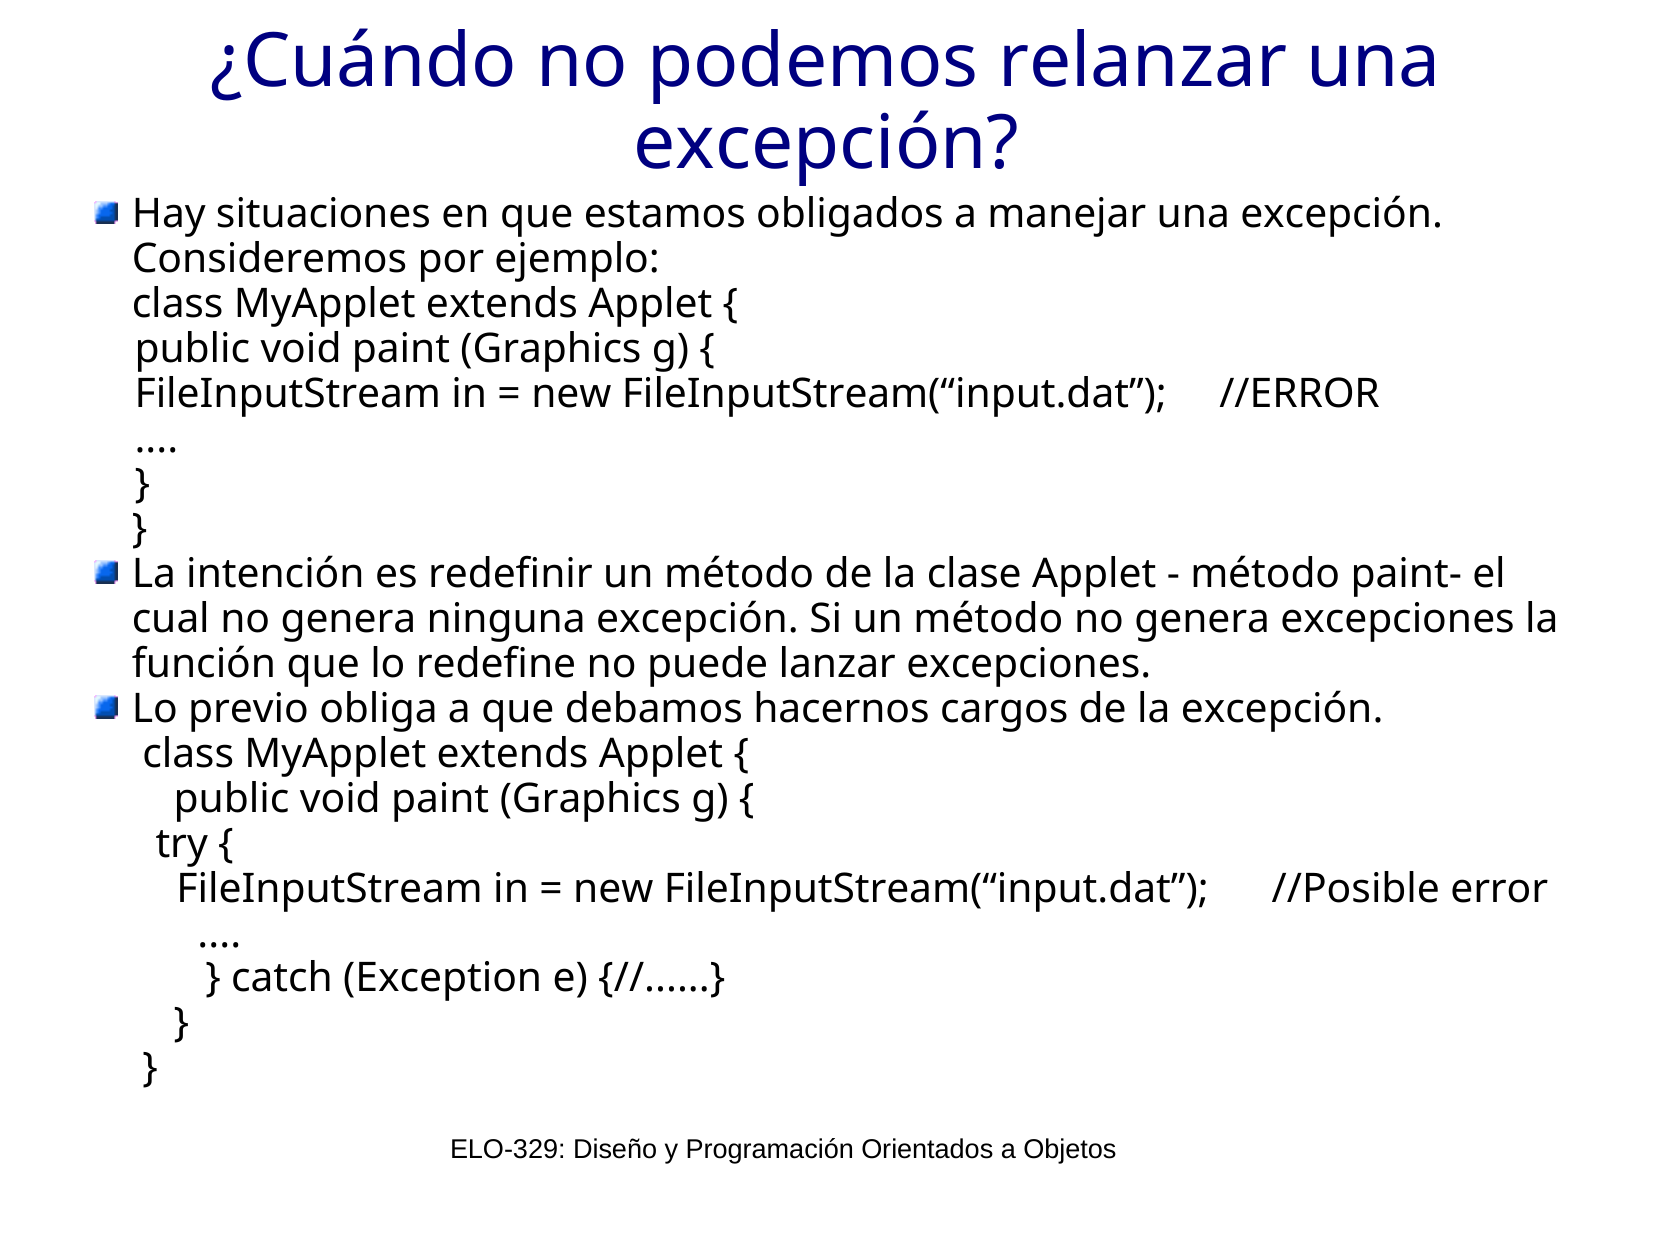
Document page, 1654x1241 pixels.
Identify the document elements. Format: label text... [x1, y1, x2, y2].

list Hay situaciones en que estamos obligados a manejar una excepción. Consideremos por ejemplo: class MyApplet extends Applet { public void paint (Graphics g) { FileInputStream in = new FileInputStream(“input.dat”); //ERROR .... } } La intención es redefinir un método de la clase Applet - método paint- el cual no genera ninguna excepción. Si un método no genera excepciones la función que lo redefine no puede lanzar excepciones. Lo previo obliga a que debamos hacernos cargos de la excepción. class MyApplet extends Applet { public void paint (Graphics g) { try { FileInputStream in = new FileInputStream(“input.dat”); //Posible error .... } catch (Exception e) {//......} } } [82, 187, 1571, 1124]
title ¿Cuándo no podemos relanzar una excepción? [82, 17, 1571, 183]
